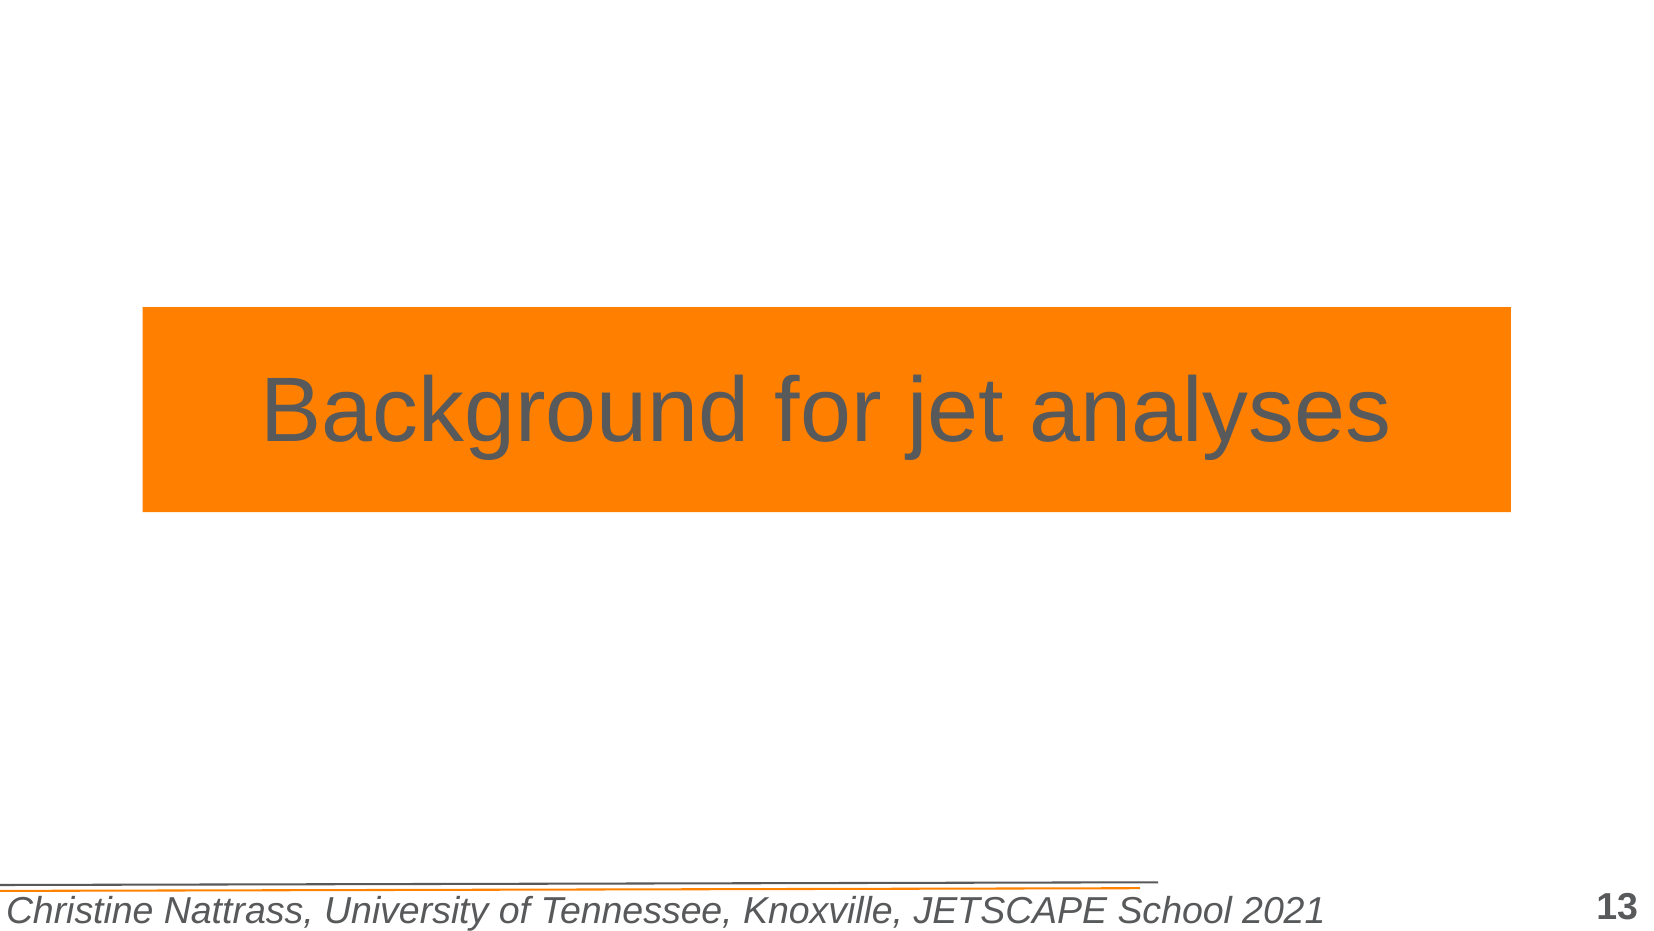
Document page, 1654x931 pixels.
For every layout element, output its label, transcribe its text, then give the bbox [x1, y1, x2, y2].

title Background for jet analyses [142, 307, 1511, 513]
